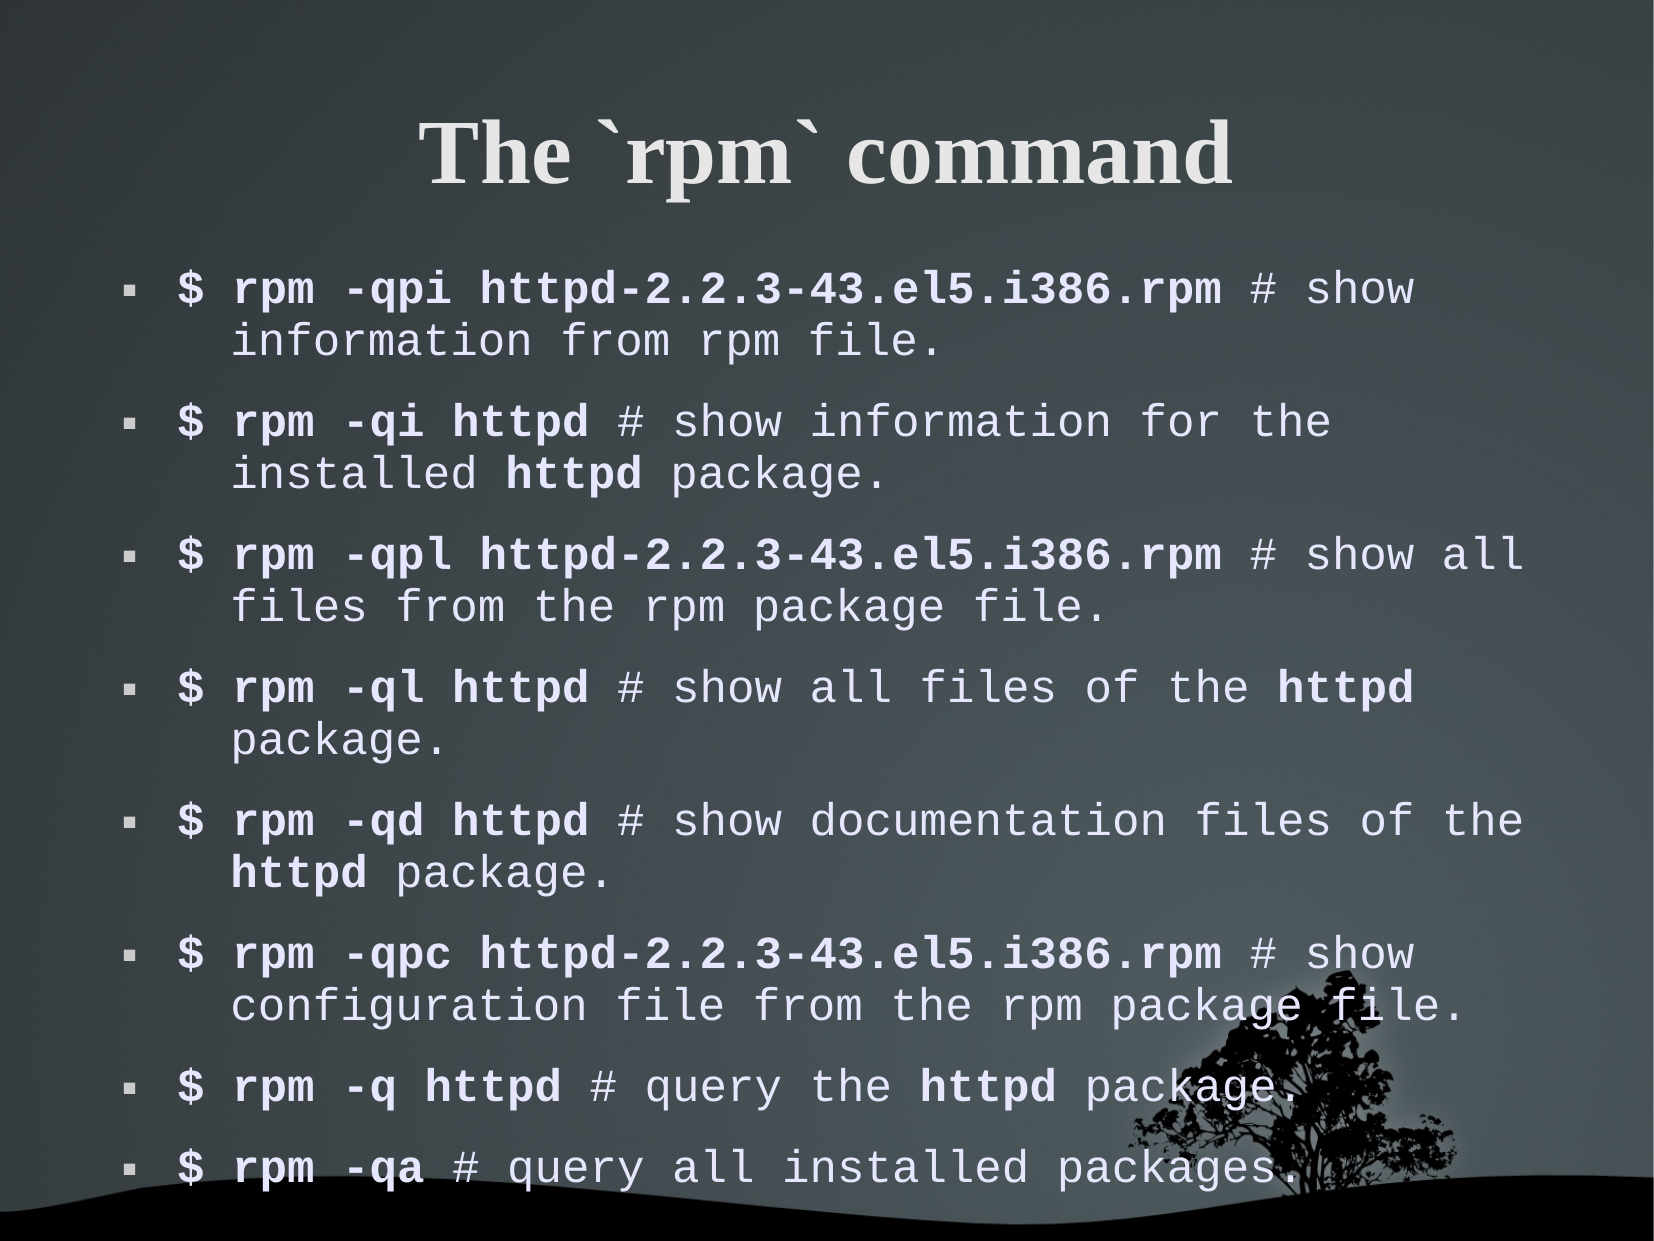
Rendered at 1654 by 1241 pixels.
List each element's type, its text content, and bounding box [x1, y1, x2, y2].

list $ rpm -qpi httpd-2.2.3-43.el5.i386.rpm # show information from rpm file. $ rpm -qi httpd # show information for the installed httpd package. $ rpm -qpl httpd-2.2.3-43.el5.i386.rpm # show all files from the rpm package file. $ rpm -ql httpd # show all files of the httpd package. $ rpm -qd httpd # show documentation files of the httpd package. $ rpm -qpc httpd-2.2.3-43.el5.i386.rpm # show configuration file from the rpm package file. $ rpm -q httpd # query the httpd package. $ rpm -qa # query all installed packages. [88, 265, 1577, 1197]
title The `rpm` command [82, 49, 1572, 257]
picture [0, 0, 1654, 1241]
